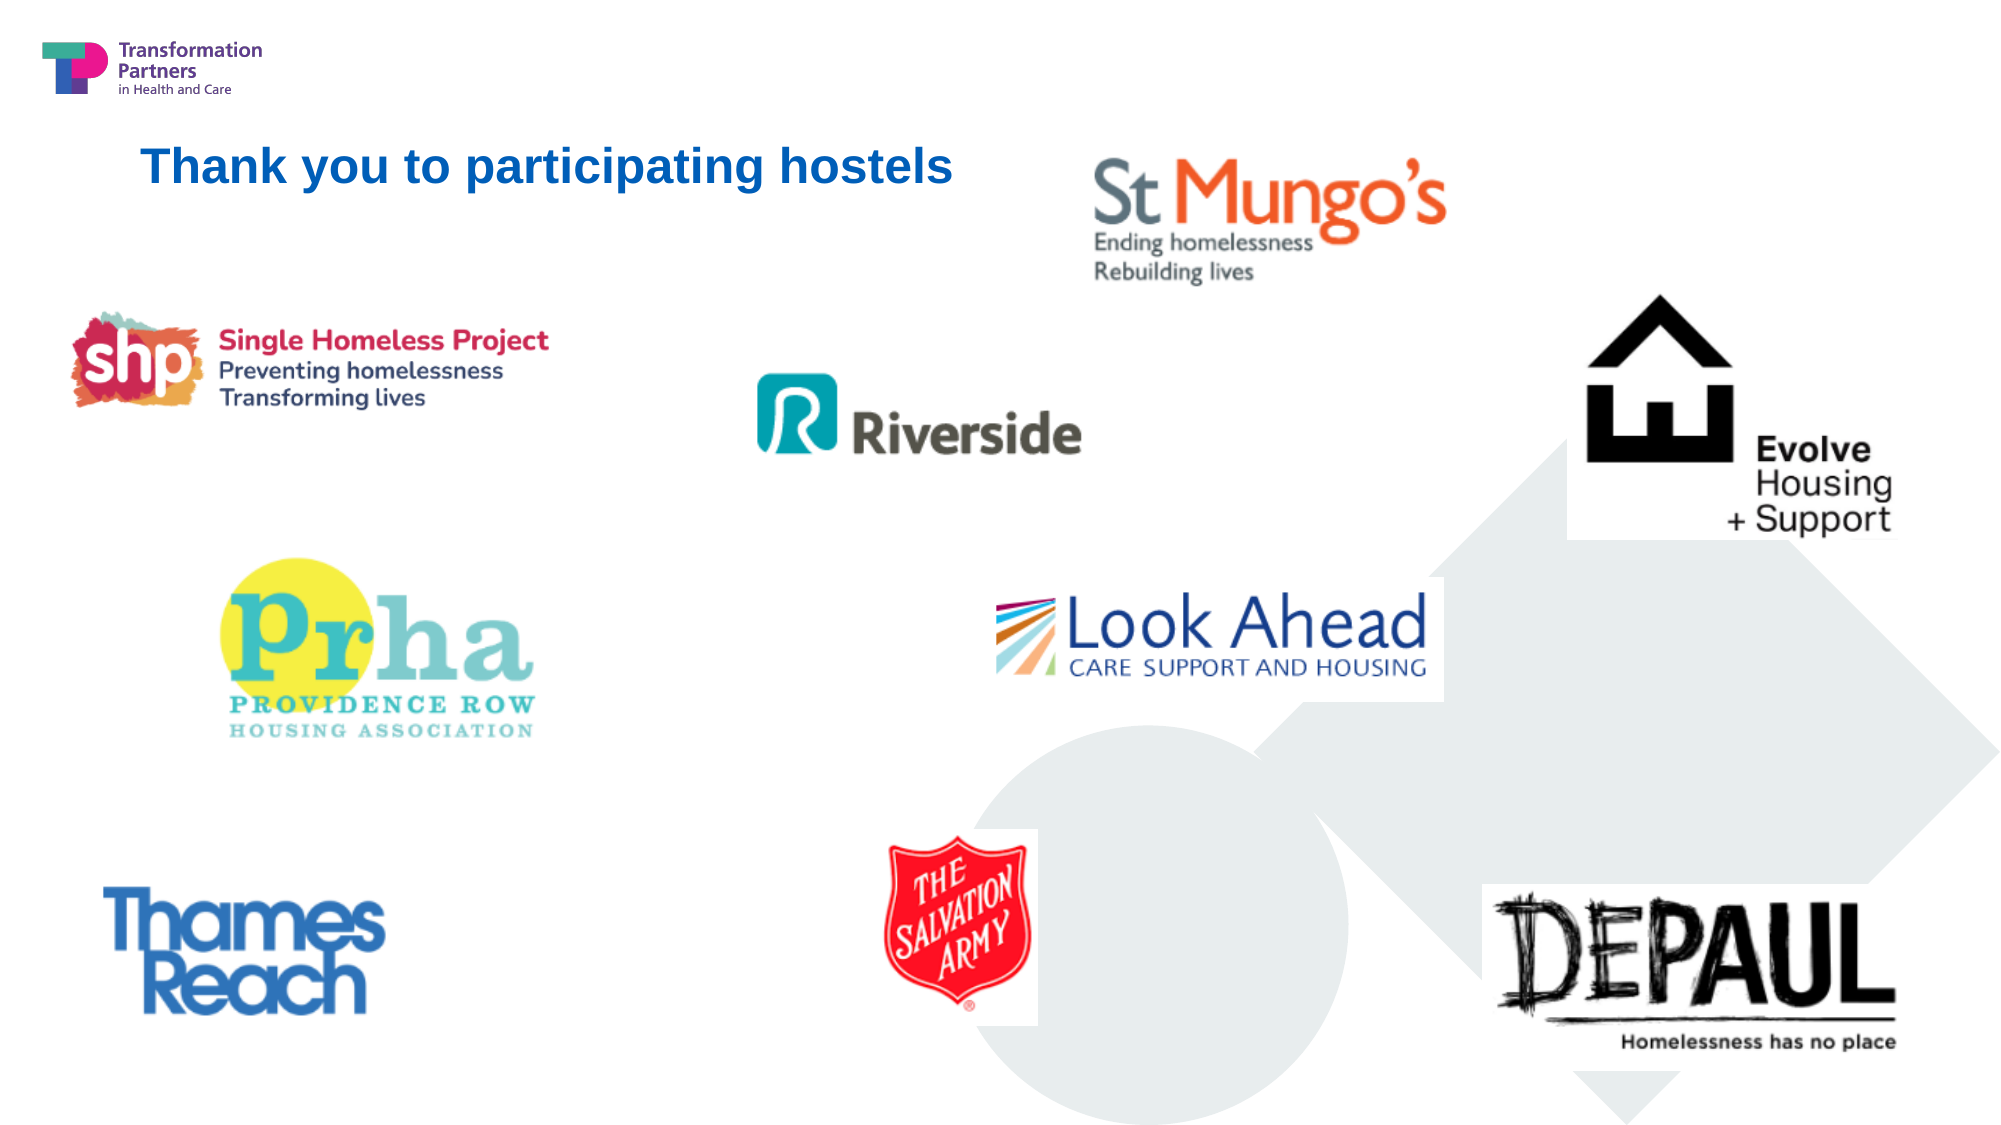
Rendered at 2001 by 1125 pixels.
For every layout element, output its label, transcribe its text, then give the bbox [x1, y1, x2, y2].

picture [91, 876, 411, 1033]
picture [988, 577, 1444, 702]
picture [742, 367, 1108, 485]
picture [1077, 143, 1459, 303]
picture [878, 829, 1038, 1026]
title Thank you to participating hostels [125, 126, 1061, 246]
picture [1482, 884, 1917, 1071]
picture [200, 550, 548, 755]
picture [1567, 284, 1898, 540]
picture [59, 304, 563, 429]
